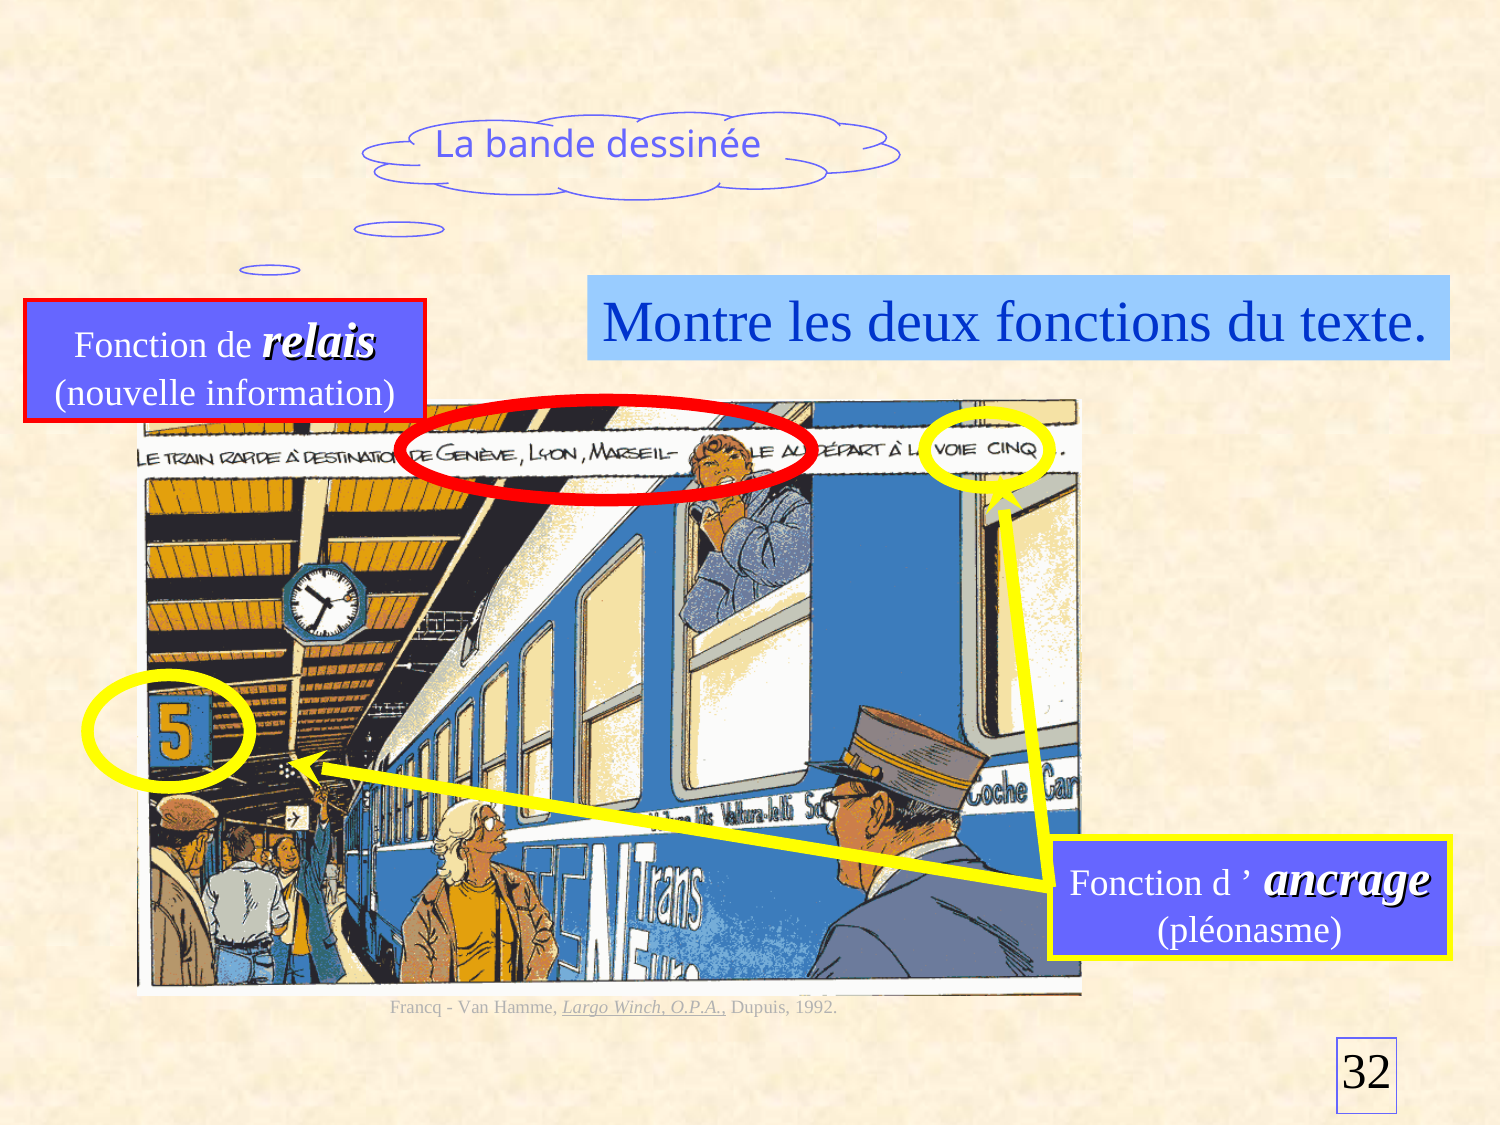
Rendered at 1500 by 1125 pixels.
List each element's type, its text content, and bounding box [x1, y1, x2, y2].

text_box Francq - Van Hamme, Largo Winch, O.P.A., Dupuis, 1992. [375, 987, 913, 1026]
text_box Montre les deux fonctions du texte. [587, 275, 1450, 361]
text_box Fonction de relais (nouvelle information) [24, 299, 426, 421]
picture [0, 0, 1500, 1125]
text_box Fonction d ’ ancrage (pléonasme) [1049, 837, 1450, 958]
